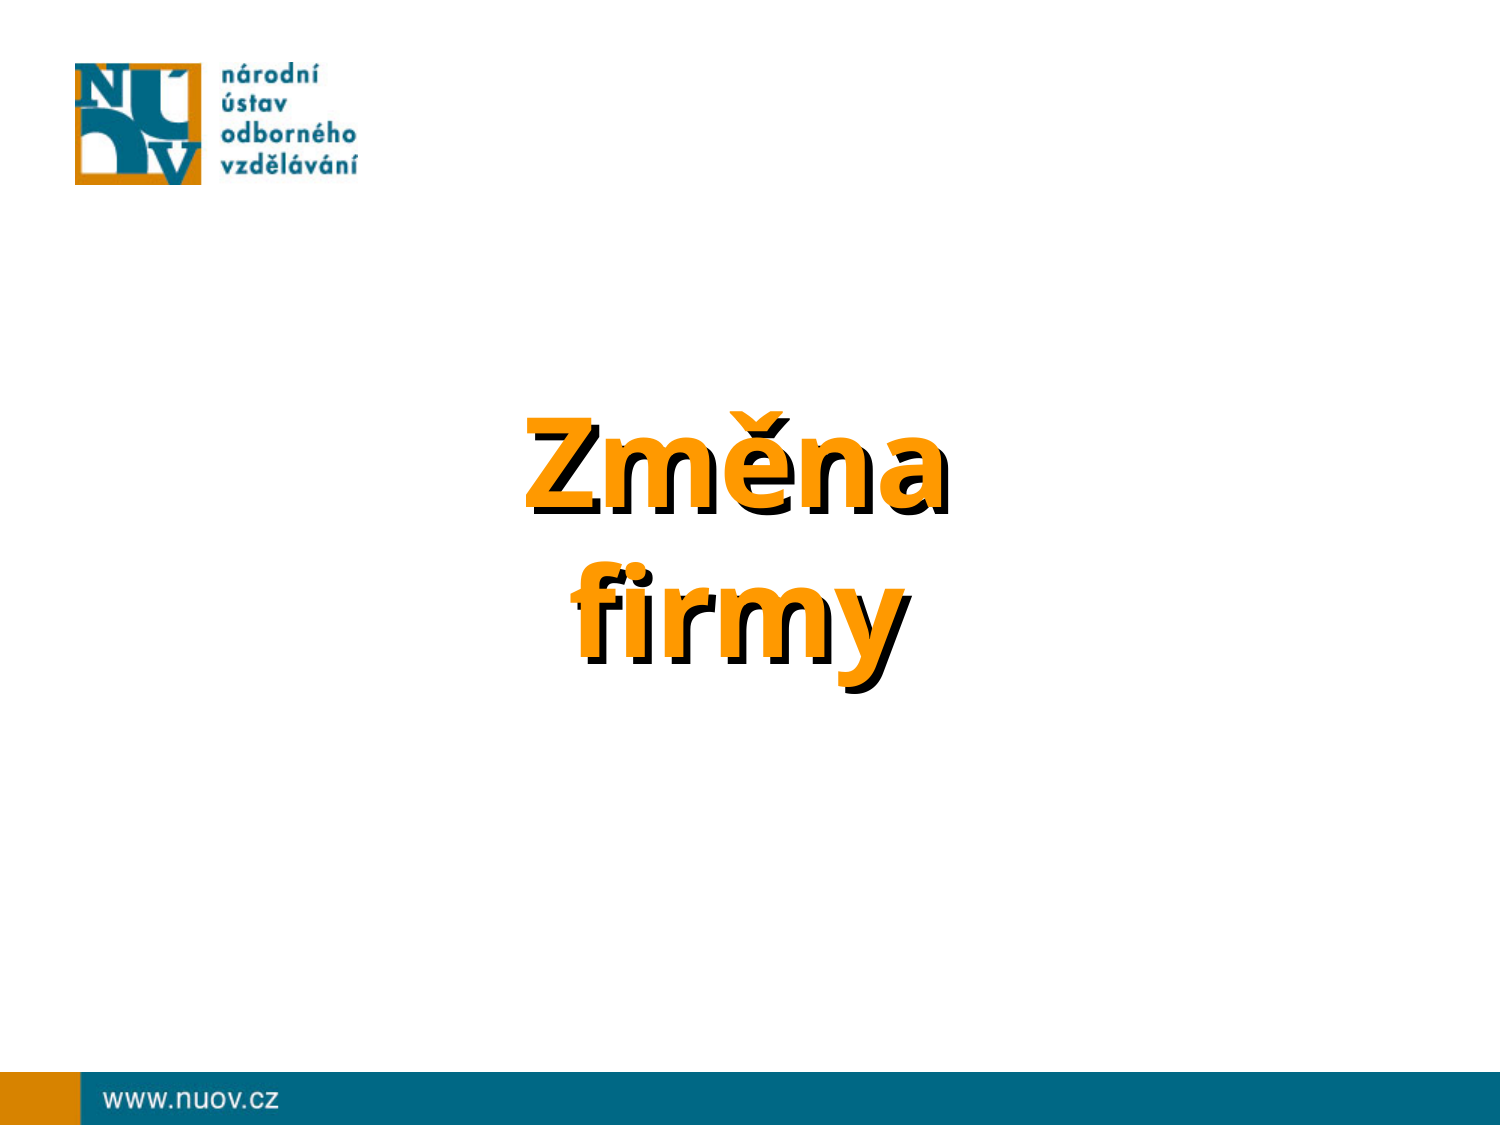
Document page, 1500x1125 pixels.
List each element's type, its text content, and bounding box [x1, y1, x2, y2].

text_box Změna firmy [0, 374, 1475, 691]
text_box [0, 1072, 1500, 1125]
text_box [75, 62, 358, 185]
